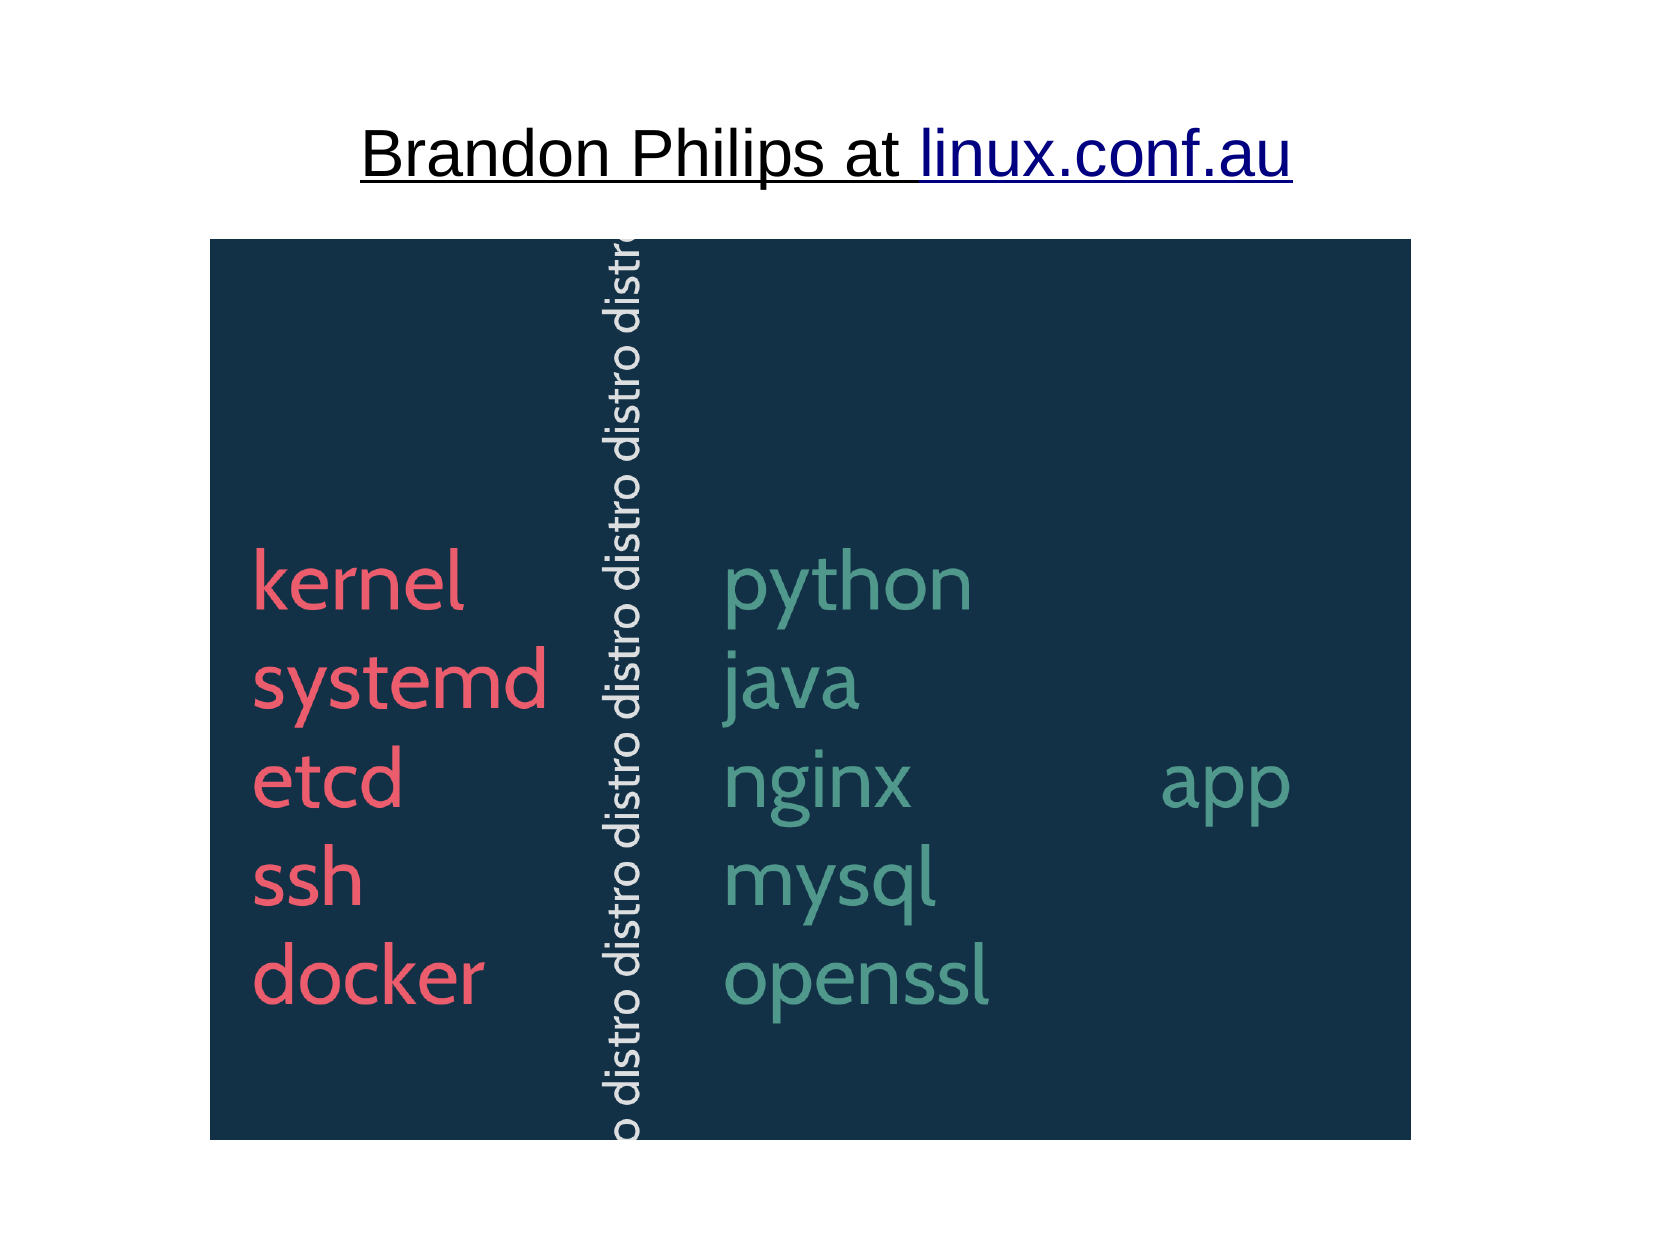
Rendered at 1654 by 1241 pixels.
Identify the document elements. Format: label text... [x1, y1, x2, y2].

picture [210, 239, 1411, 1141]
title Brandon Philips at linux.conf.au [82, 49, 1571, 257]
